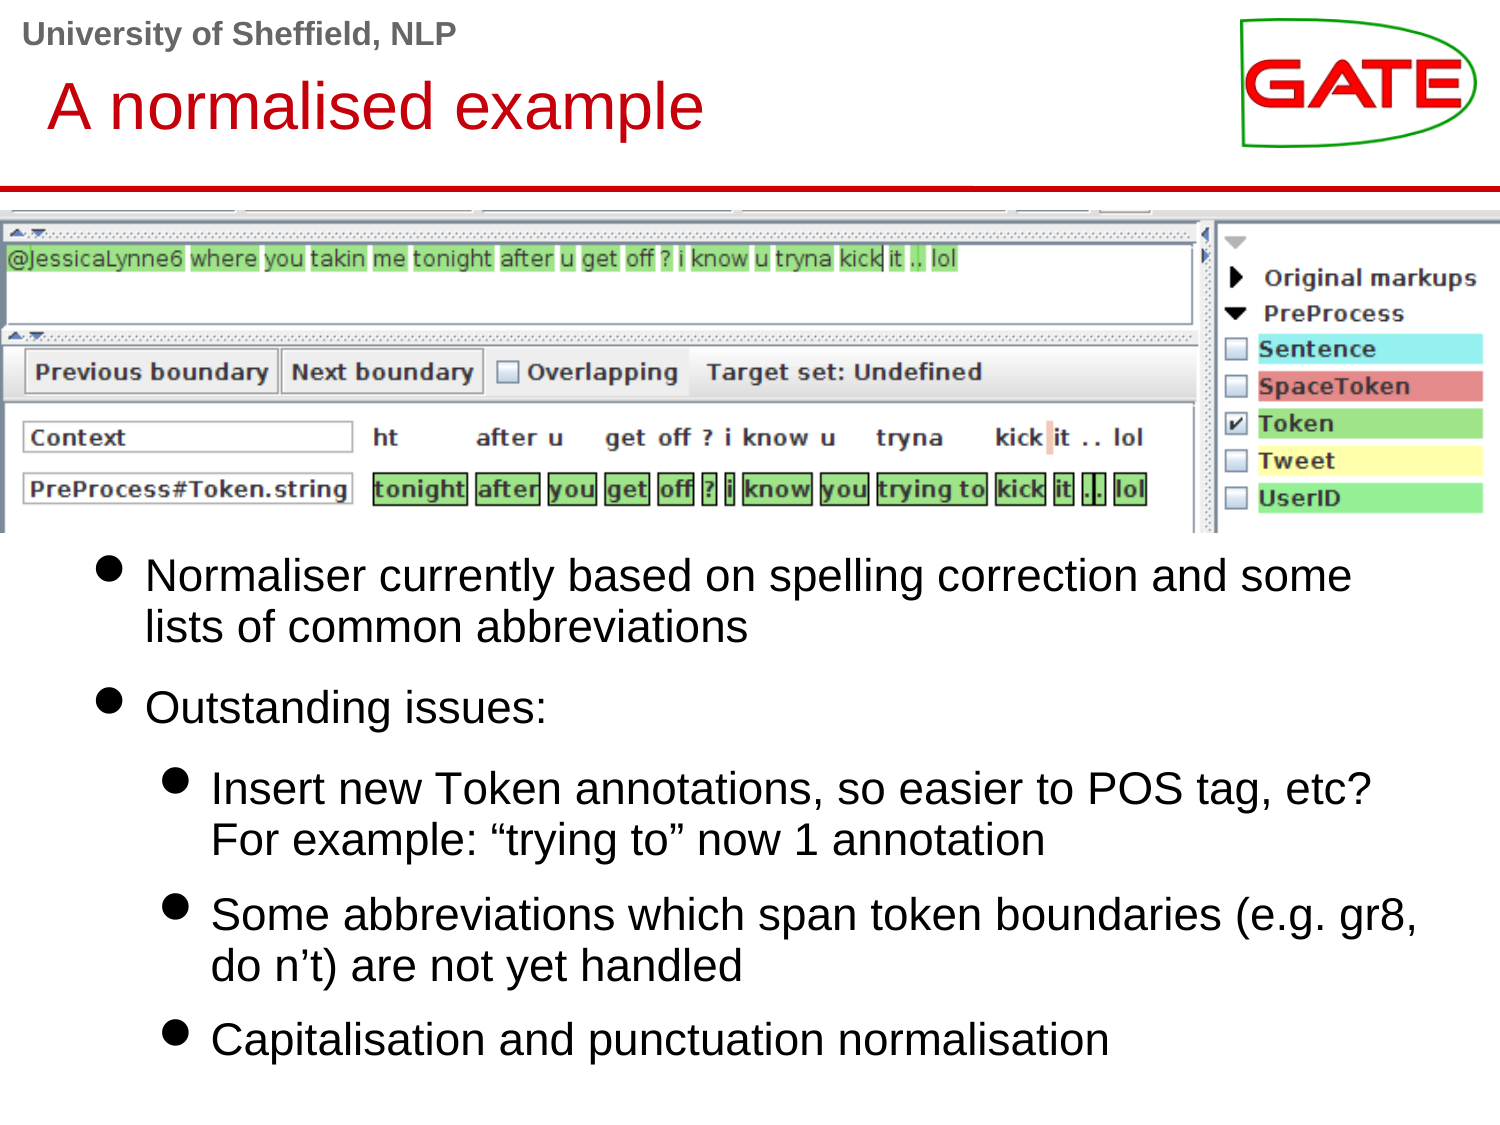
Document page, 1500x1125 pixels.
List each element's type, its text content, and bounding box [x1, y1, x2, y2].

picture [0, 210, 1500, 533]
text_box Normaliser currently based on spelling correction and some lists of common abbreviations Outstanding issues: Insert new Token annotations, so easier to POS tag, etc? For example: “trying to” now 1 annotation Some abbreviations which span token boundaries (e.g. gr8, do n’t) are not yet handled Capitalisation and punctuation normalisation [75, 550, 1426, 1067]
picture [1240, 18, 1477, 148]
text_box A normalised example [47, 47, 1267, 168]
